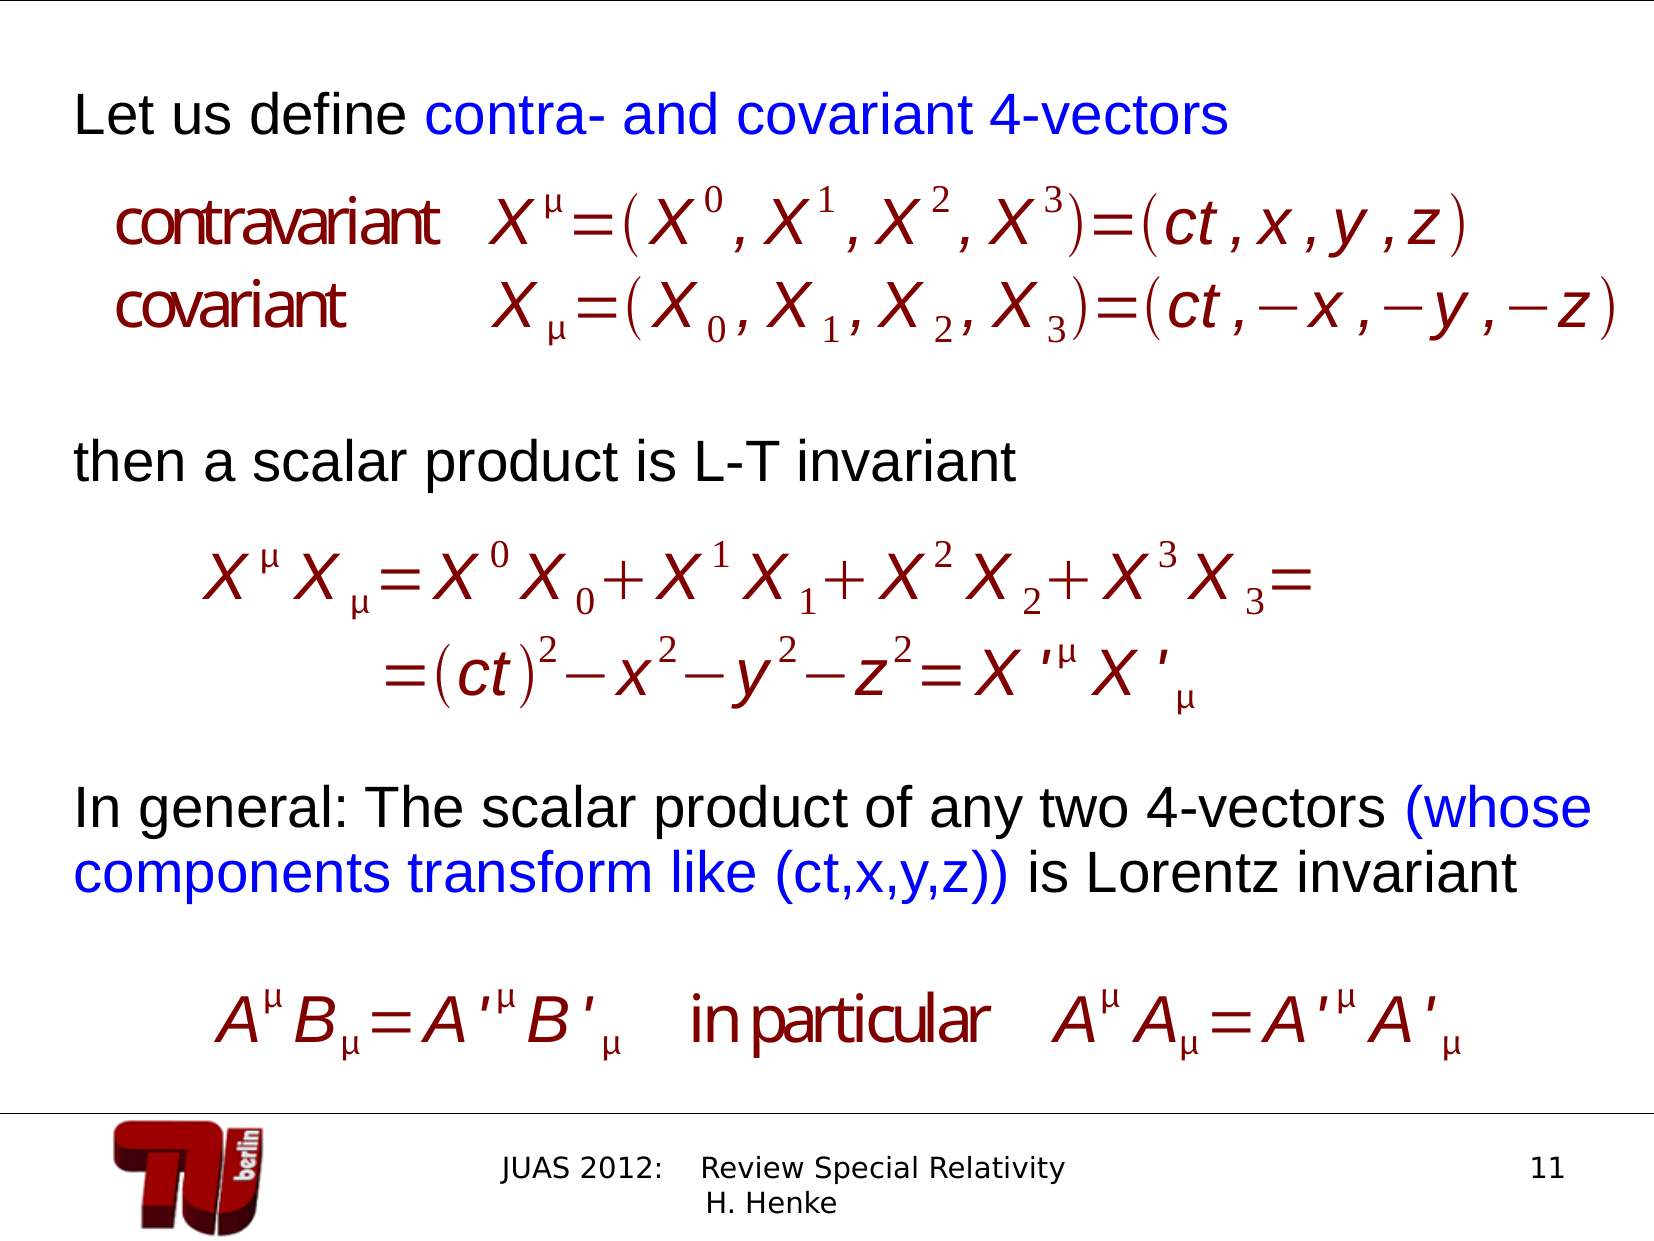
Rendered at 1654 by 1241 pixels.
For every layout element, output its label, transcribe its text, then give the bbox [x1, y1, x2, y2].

text_box then a scalar product is L-T invariant [59, 421, 1152, 501]
picture [112, 1119, 265, 1238]
text_box In general: The scalar product of any two 4-vectors (whose components transform like (ct,x,y,z)) is Lorentz invariant [59, 767, 1625, 913]
text_box Let us define contra- and covariant 4-vectors [59, 73, 1329, 154]
chart [192, 531, 1325, 716]
chart [206, 976, 1472, 1063]
chart [107, 176, 1625, 352]
